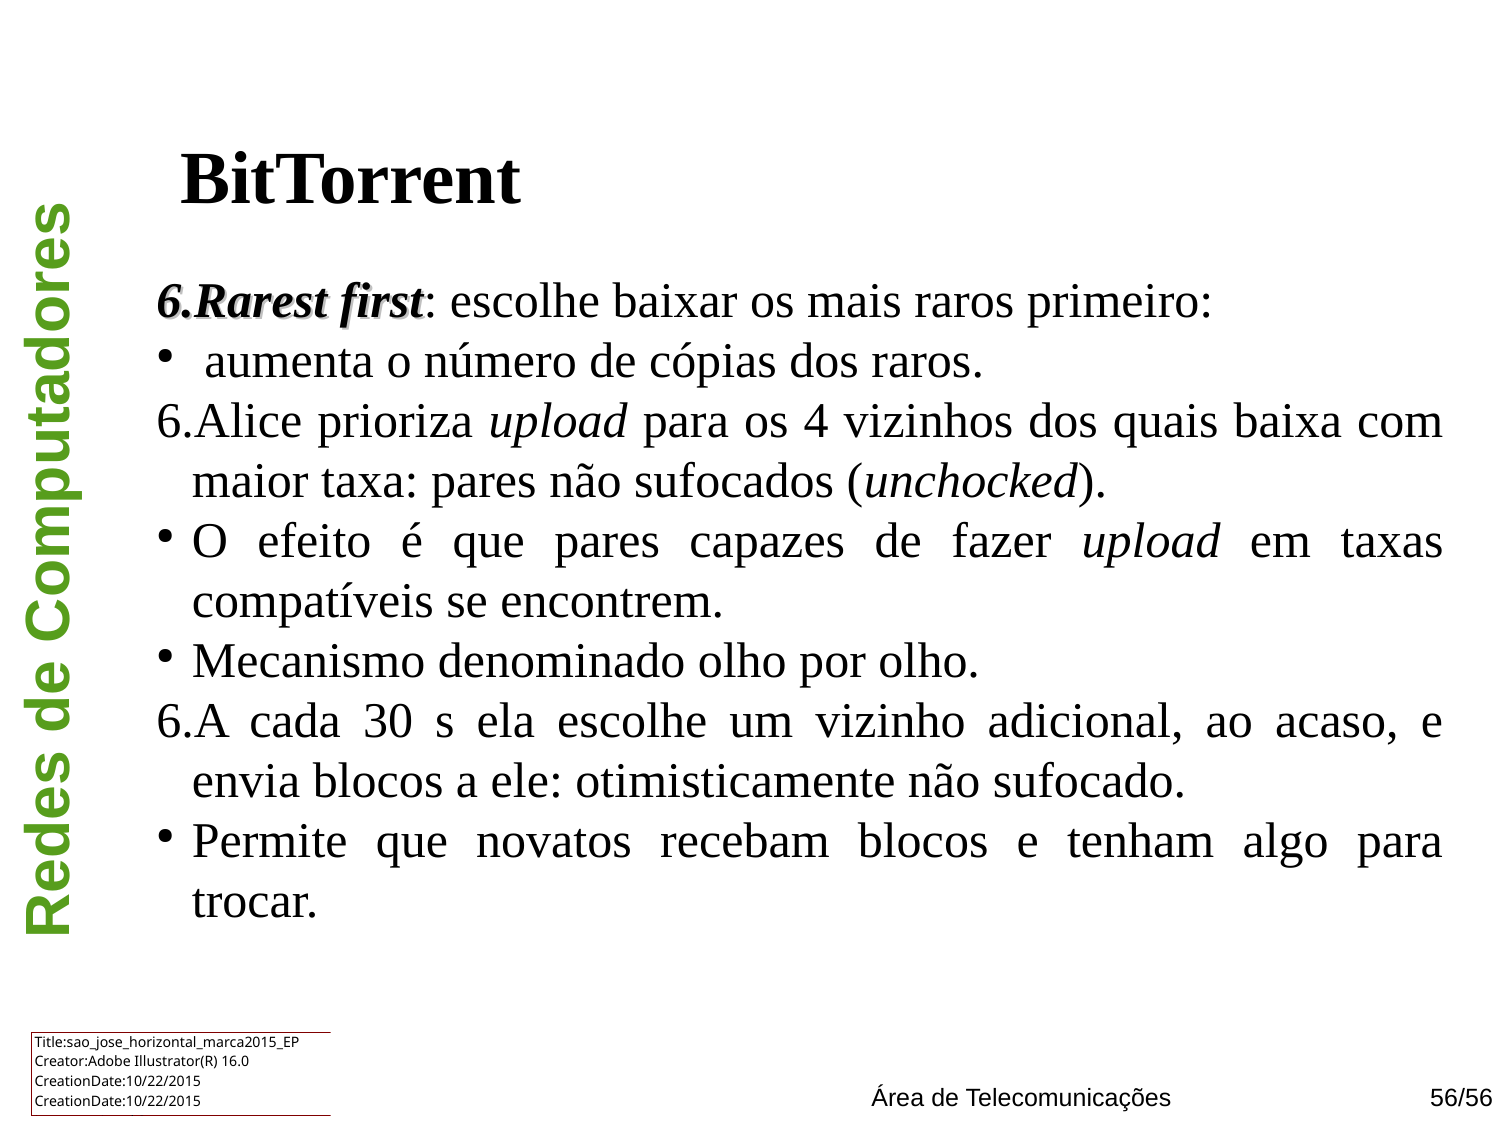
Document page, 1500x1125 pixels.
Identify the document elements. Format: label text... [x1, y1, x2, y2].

text_box Rarest first: escolhe baixar os mais raros primeiro: aumenta o número de cópias dos raros. Alice prioriza upload para os 4 vizinhos dos quais baixa com maior taxa: pares não sufocados (unchocked). O efeito é que pares capazes de fazer upload em taxas compatíveis se encontrem. Mecanismo denominado olho por olho. A cada 30 s ela escolhe um vizinho adicional, ao acaso, e envia blocos a ele: otimisticamente não sufocado. Permite que novatos recebam blocos e tenham algo para trocar. [141, 259, 1459, 1083]
text_box BitTorrent [165, 30, 1134, 315]
